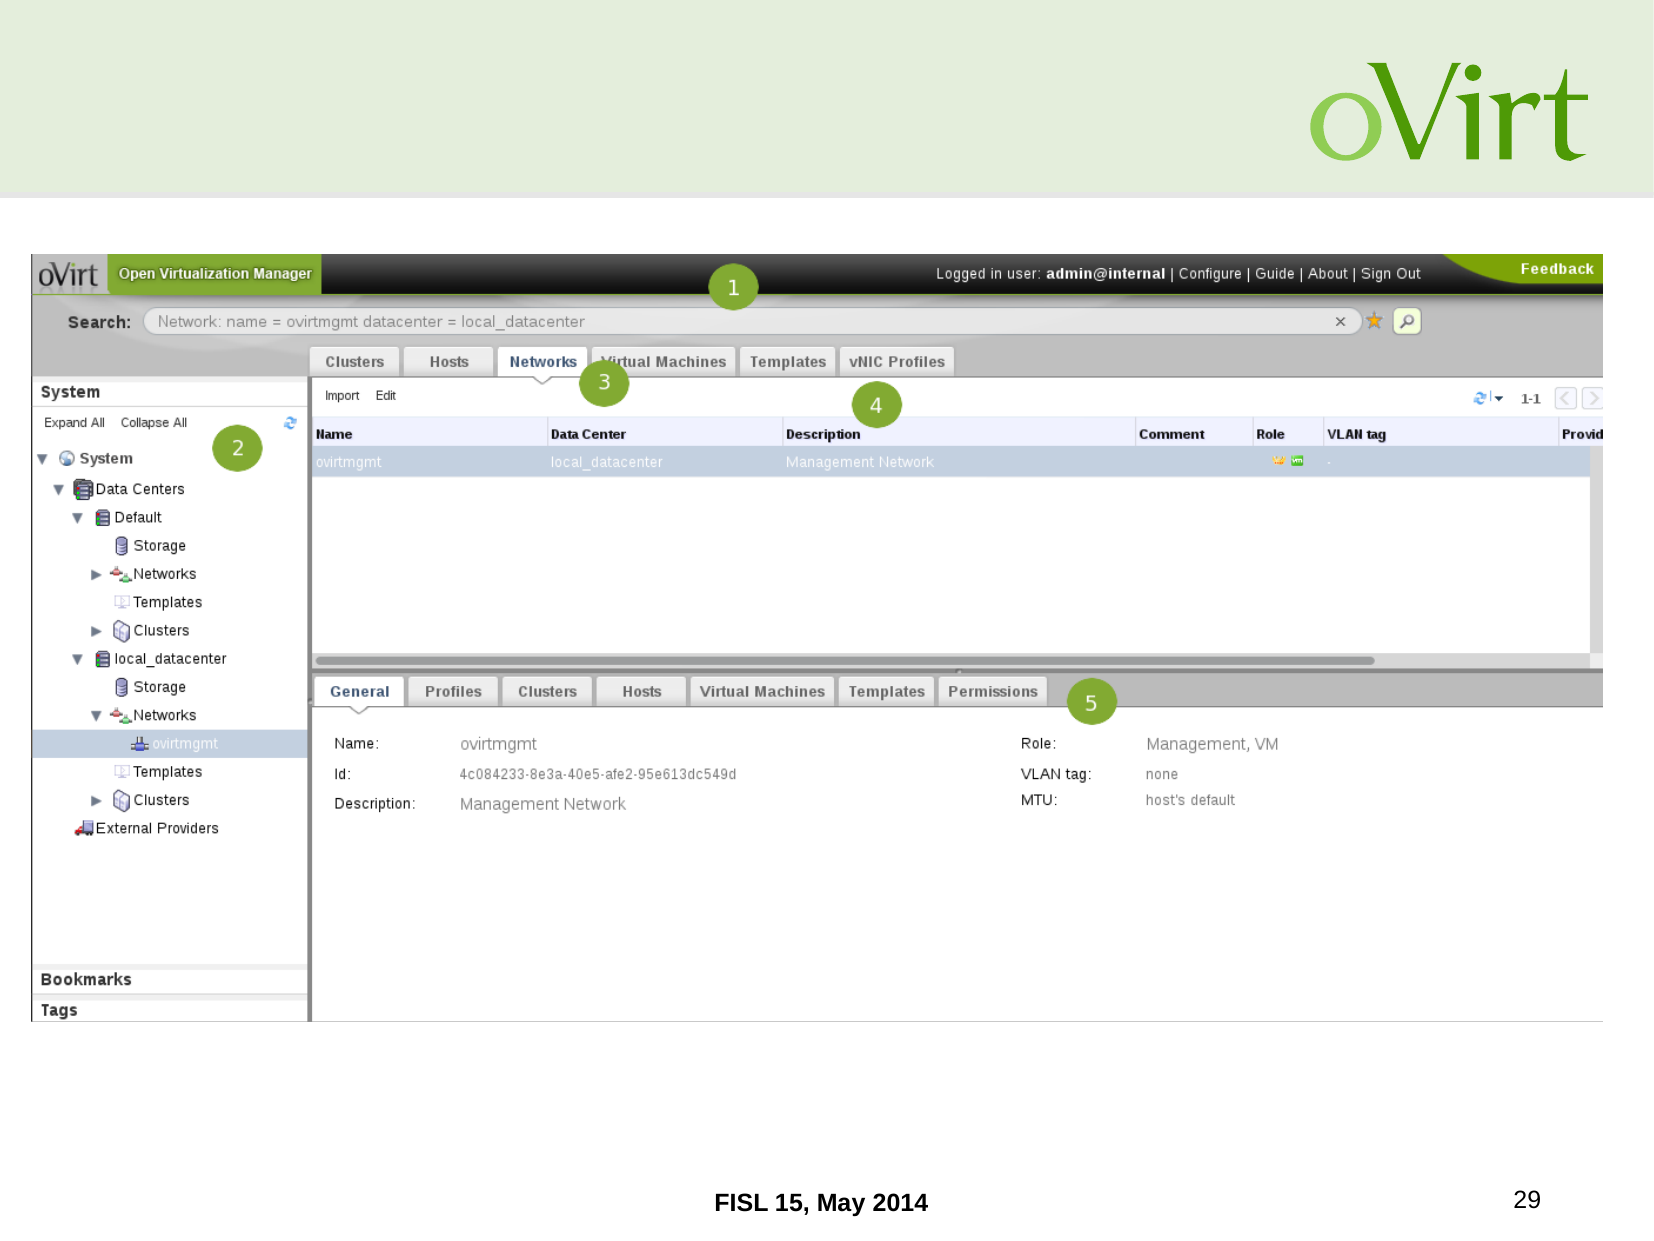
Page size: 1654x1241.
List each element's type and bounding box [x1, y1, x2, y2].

picture [30, 254, 1603, 1023]
